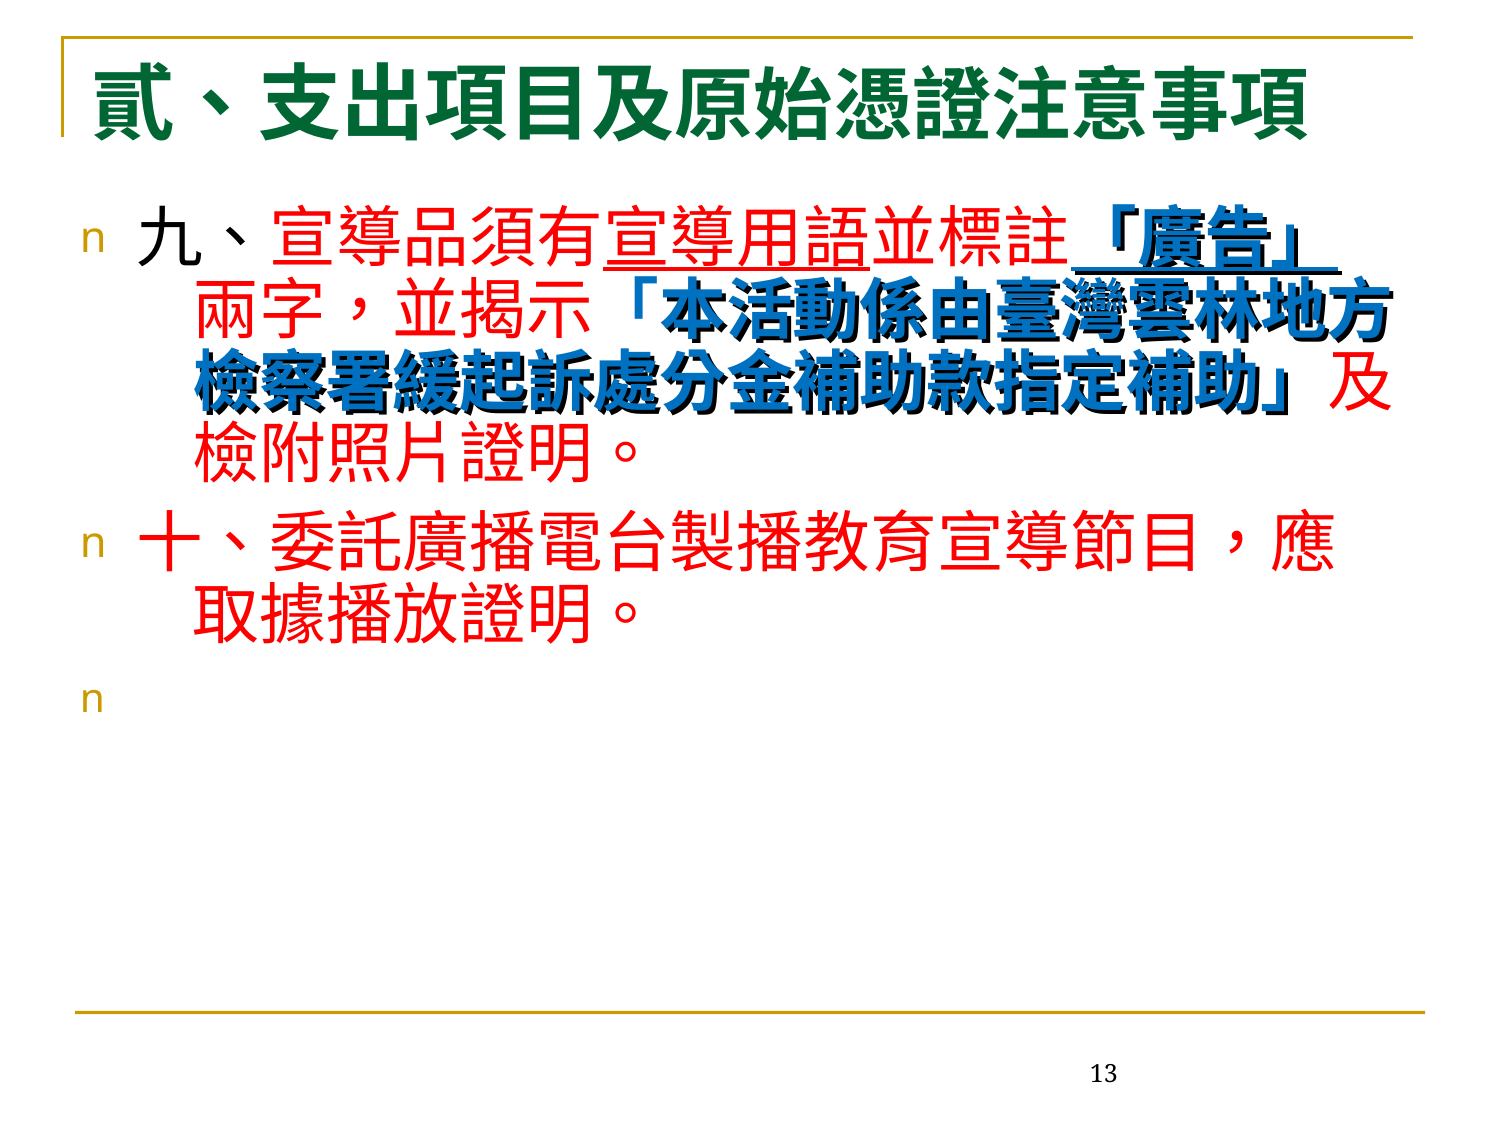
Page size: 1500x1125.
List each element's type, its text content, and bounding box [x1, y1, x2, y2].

title 貳、支出項目及原始憑證注意事項 [76, 42, 1427, 230]
text_box [1074, 1024, 1426, 1100]
list 九、宣導品須有宣導用語並標註「廣告」兩字，並揭示「本活動係由臺灣雲林地方檢察署緩起訴處分金補助款指定補助」及檢附照片證明。 十、委託廣播電台製播教育宣導節目，應取據播放證明。 [64, 196, 1415, 1000]
